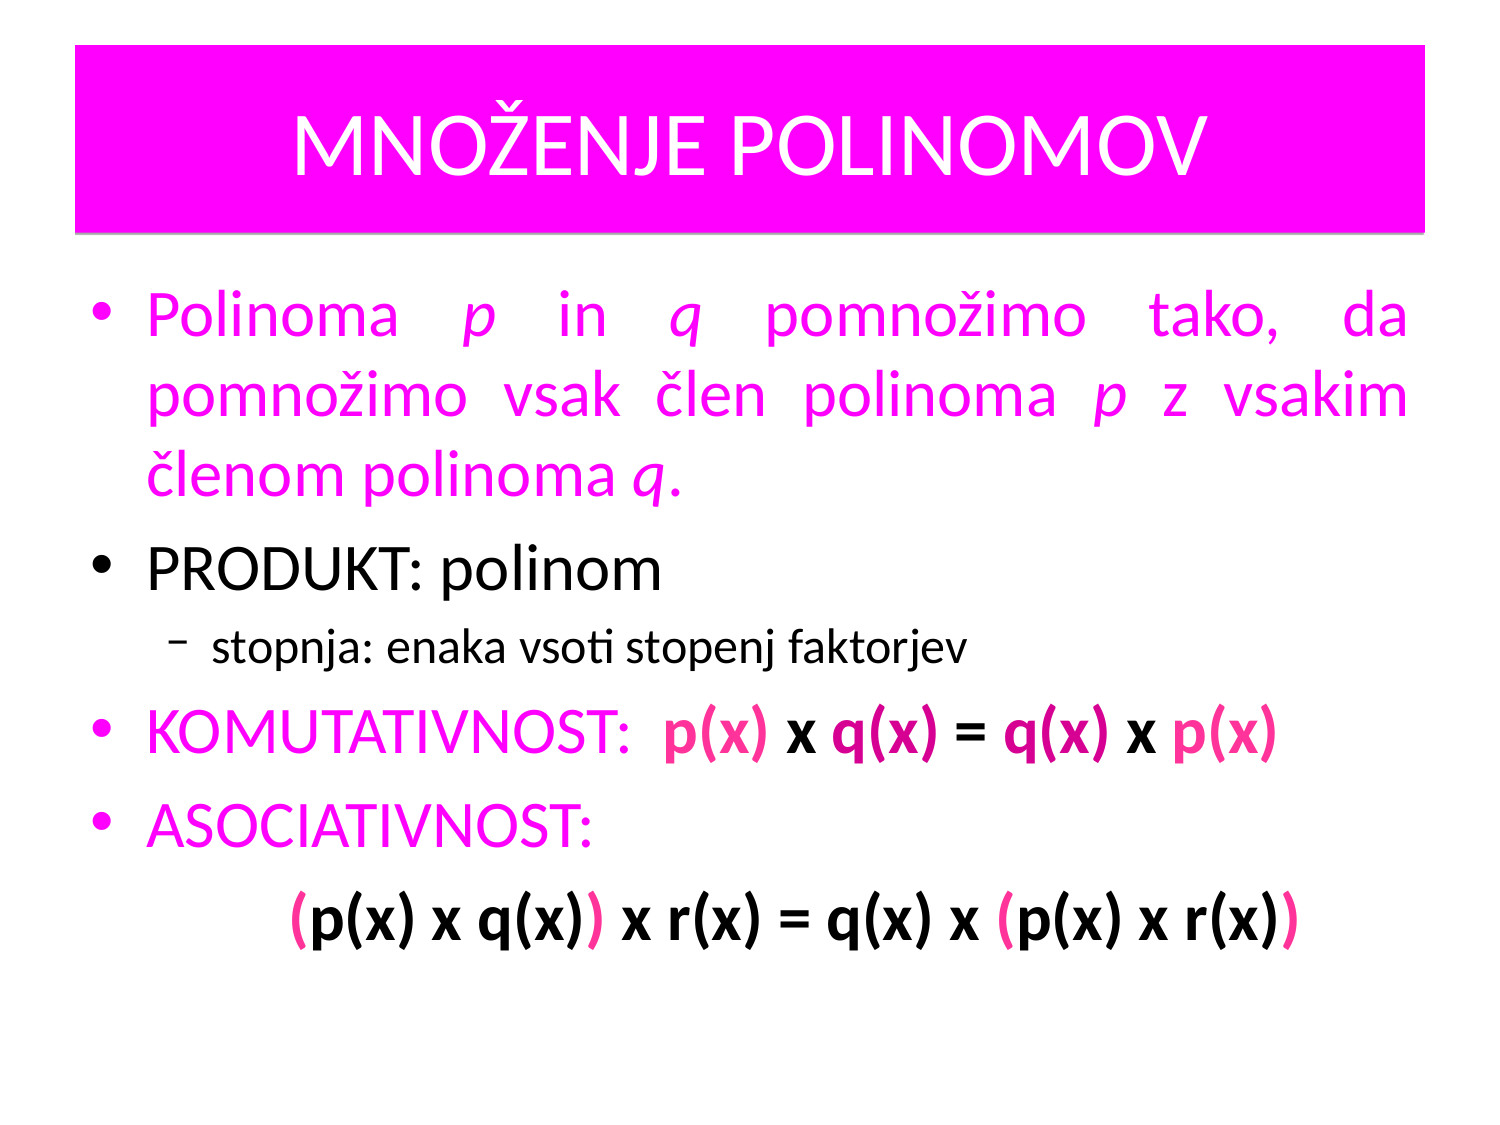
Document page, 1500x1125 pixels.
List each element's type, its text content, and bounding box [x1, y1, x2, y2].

title MNOŽENJE POLINOMOV [75, 45, 1425, 233]
list Polinoma p in q pomnožimo tako, da pomnožimo vsak člen polinoma p z vsakim členom polinoma q. PRODUKT: polinom stopnja: enaka vsoti stopenj faktorjev KOMUTATIVNOST: p(x) x q(x) = q(x) x p(x) ASOCIATIVNOST: (p(x) x q(x)) x r(x) = q(x) x (p(x) x r(x)) [75, 262, 1425, 1005]
